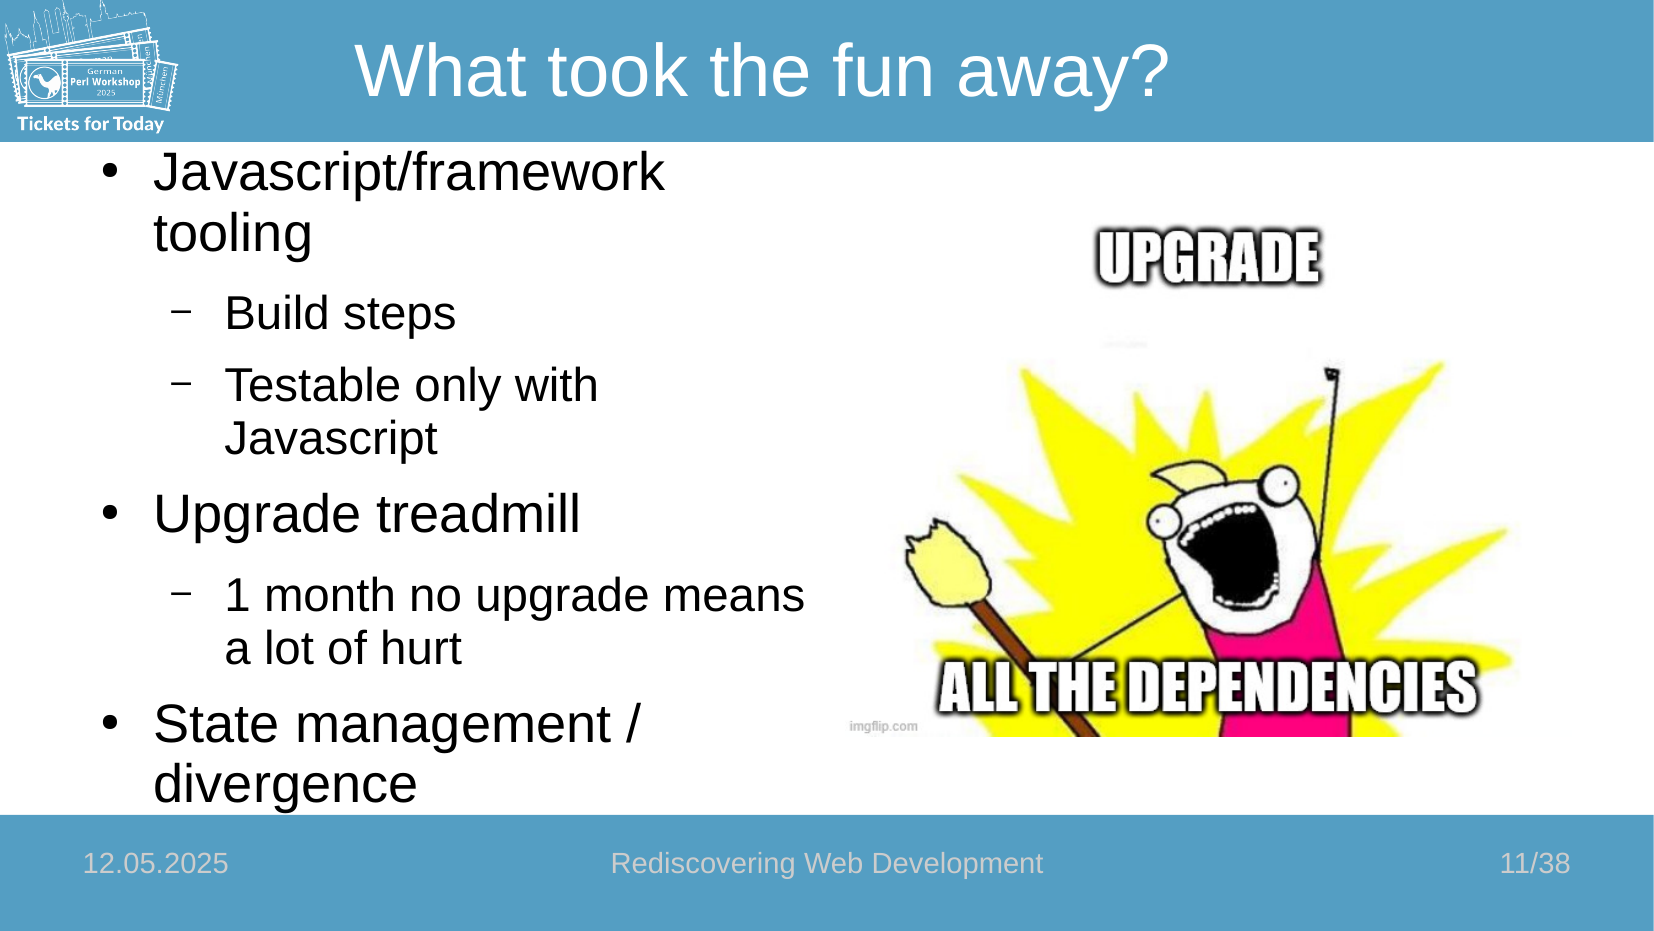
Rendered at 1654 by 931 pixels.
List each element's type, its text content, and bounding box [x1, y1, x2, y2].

picture [3, 0, 180, 154]
picture [845, 220, 1572, 737]
title What took the fun away? [354, 5, 1654, 136]
list Javascript/framework tooling Build steps Testable only with Javascript Upgrade treadmill 1 month no upgrade means a lot of hurt State management / divergence [82, 141, 809, 815]
